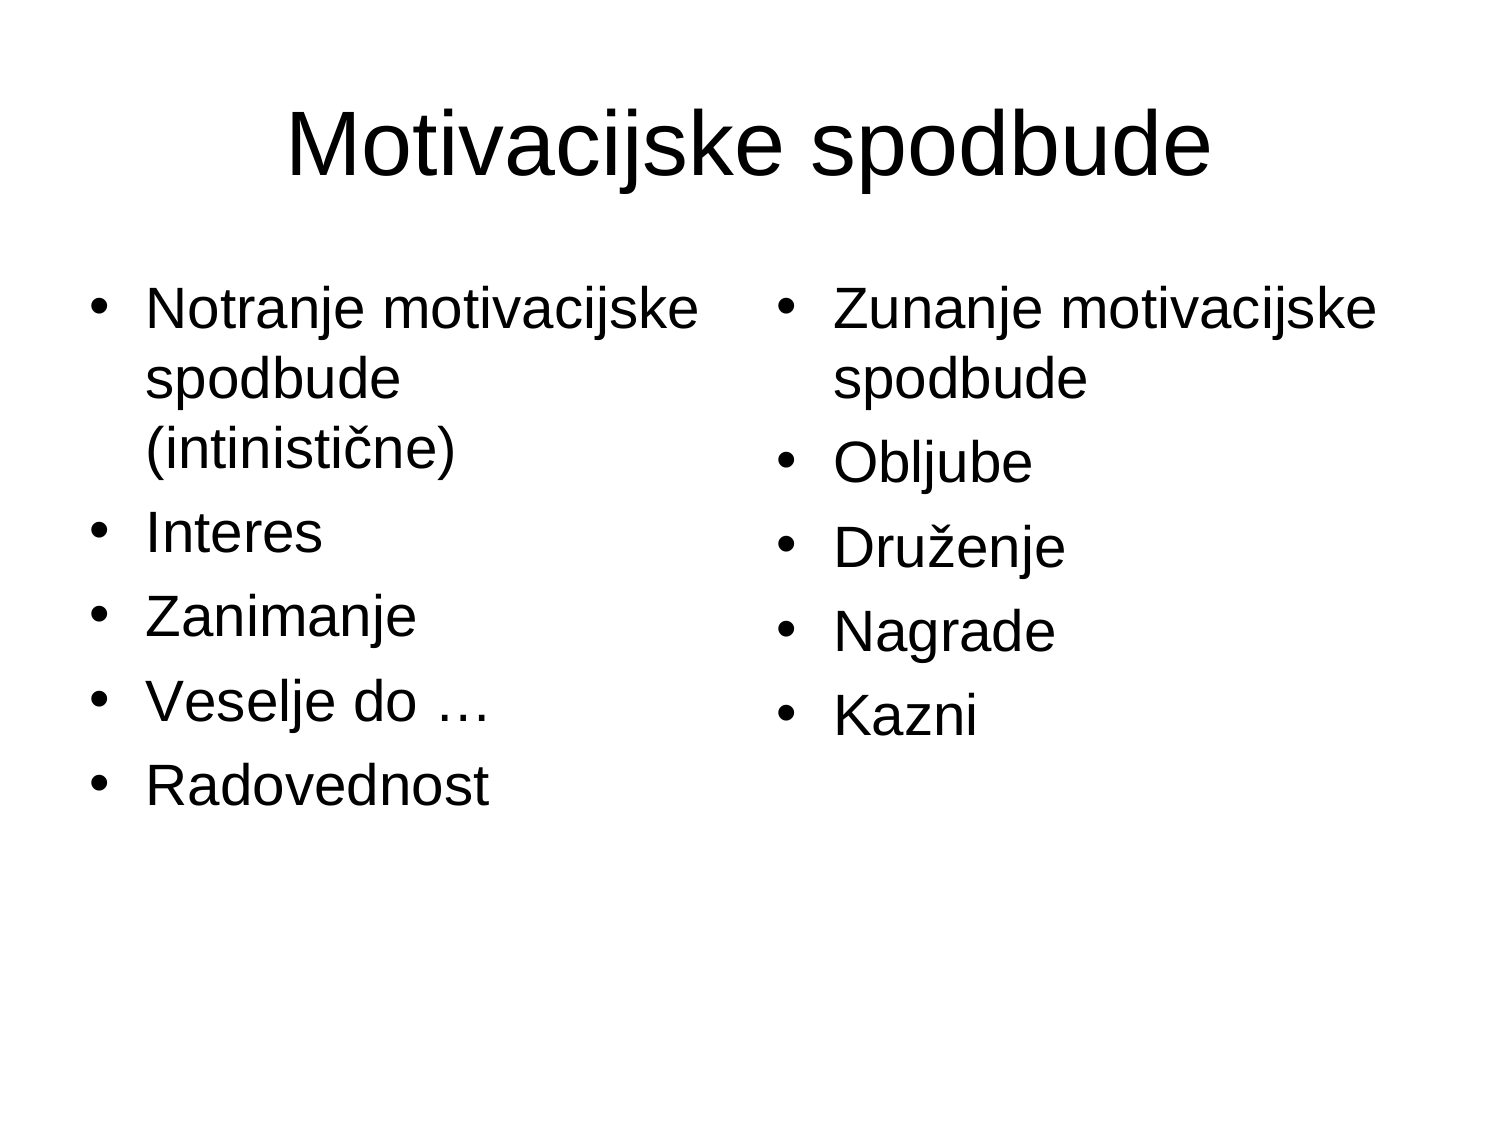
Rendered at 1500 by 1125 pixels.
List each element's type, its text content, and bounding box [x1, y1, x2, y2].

title Motivacijske spodbude [75, 45, 1426, 233]
list Notranje motivacijske spodbude (intinistične) Interes Zanimanje Veselje do … Radovednost [74, 262, 738, 1006]
list Zunanje motivacijske spodbude Obljube Druženje Nagrade Kazni [762, 262, 1425, 1006]
